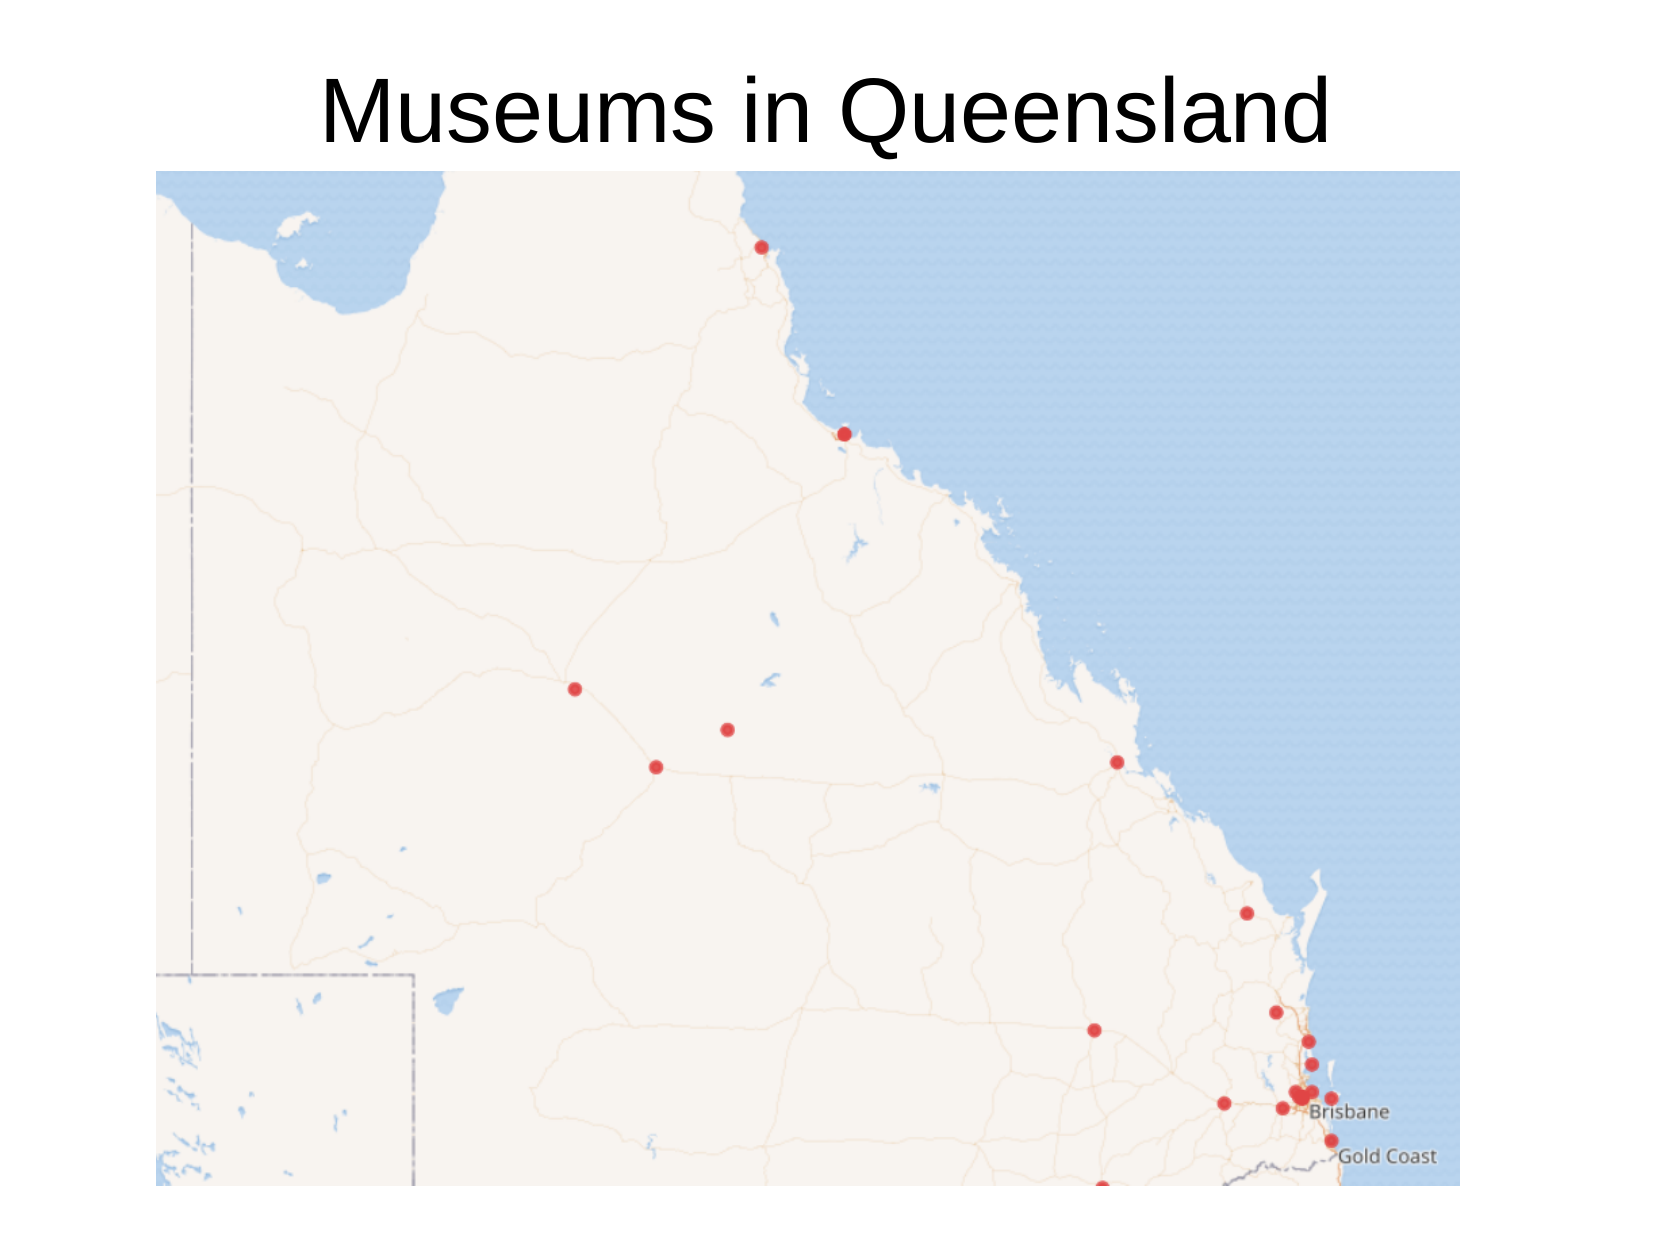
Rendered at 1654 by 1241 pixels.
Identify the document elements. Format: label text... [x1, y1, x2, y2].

picture [156, 171, 1460, 1186]
title Museums in Queensland [82, 49, 1571, 172]
